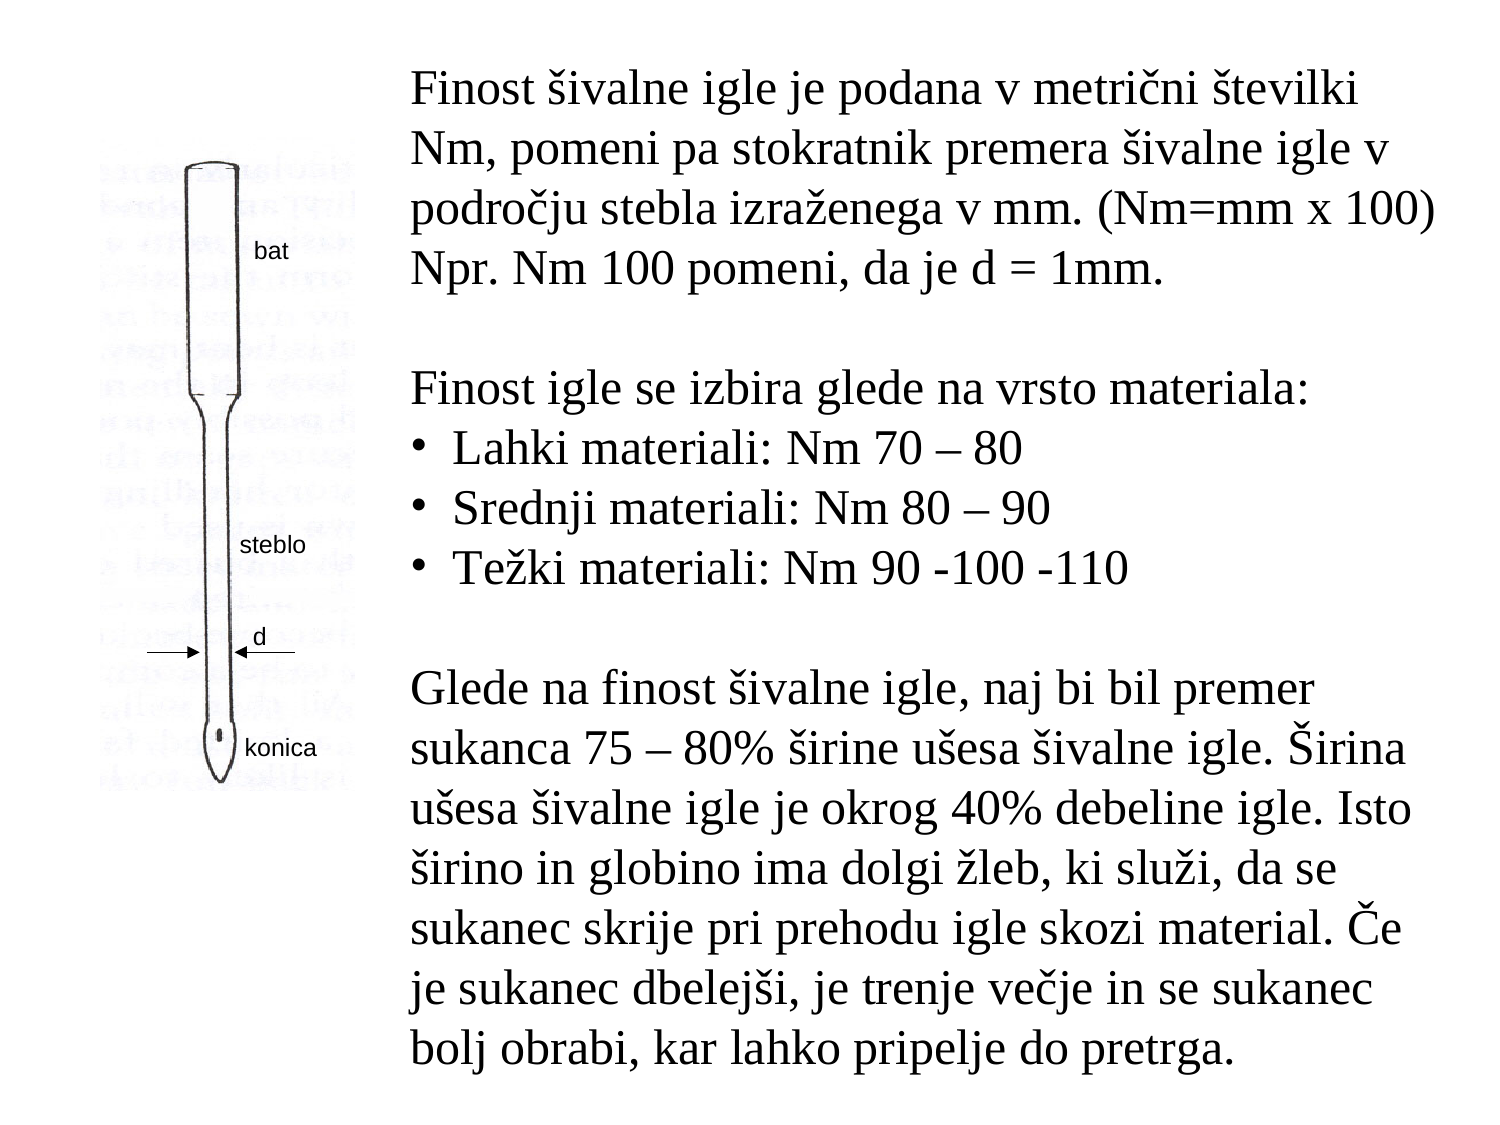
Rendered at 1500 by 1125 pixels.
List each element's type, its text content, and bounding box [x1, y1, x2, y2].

picture [100, 137, 355, 791]
text_box steblo [224, 520, 381, 577]
text_box Finost šivalne igle je podana v metrični številki Nm, pomeni pa stokratnik premera šivalne igle v področju stebla izraženega v mm. (Nm=mm x 100) Npr. Nm 100 pomeni, da je d = 1mm. Finost igle se izbira glede na vrsto materiala: Lahki materiali: Nm 70 – 80 Srednji materiali: Nm 80 – 90 Težki materiali: Nm 90 -100 -110 Glede na finost šivalne igle, naj bi bil premer sukanca 75 – 80% širine ušesa šivalne igle. Širina ušesa šivalne igle je okrog 40% debeline igle. Isto širino in globino ima dolgi žleb, ki služi, da se sukanec skrije pri prehodu igle skozi material. Če je sukanec dbelejši, je trenje večje in se sukanec bolj obrabi, kar lahko pripelje do pretrga. [395, 47, 1459, 1083]
text_box konica [229, 724, 395, 775]
text_box bat [239, 226, 336, 274]
text_box d [238, 612, 307, 657]
